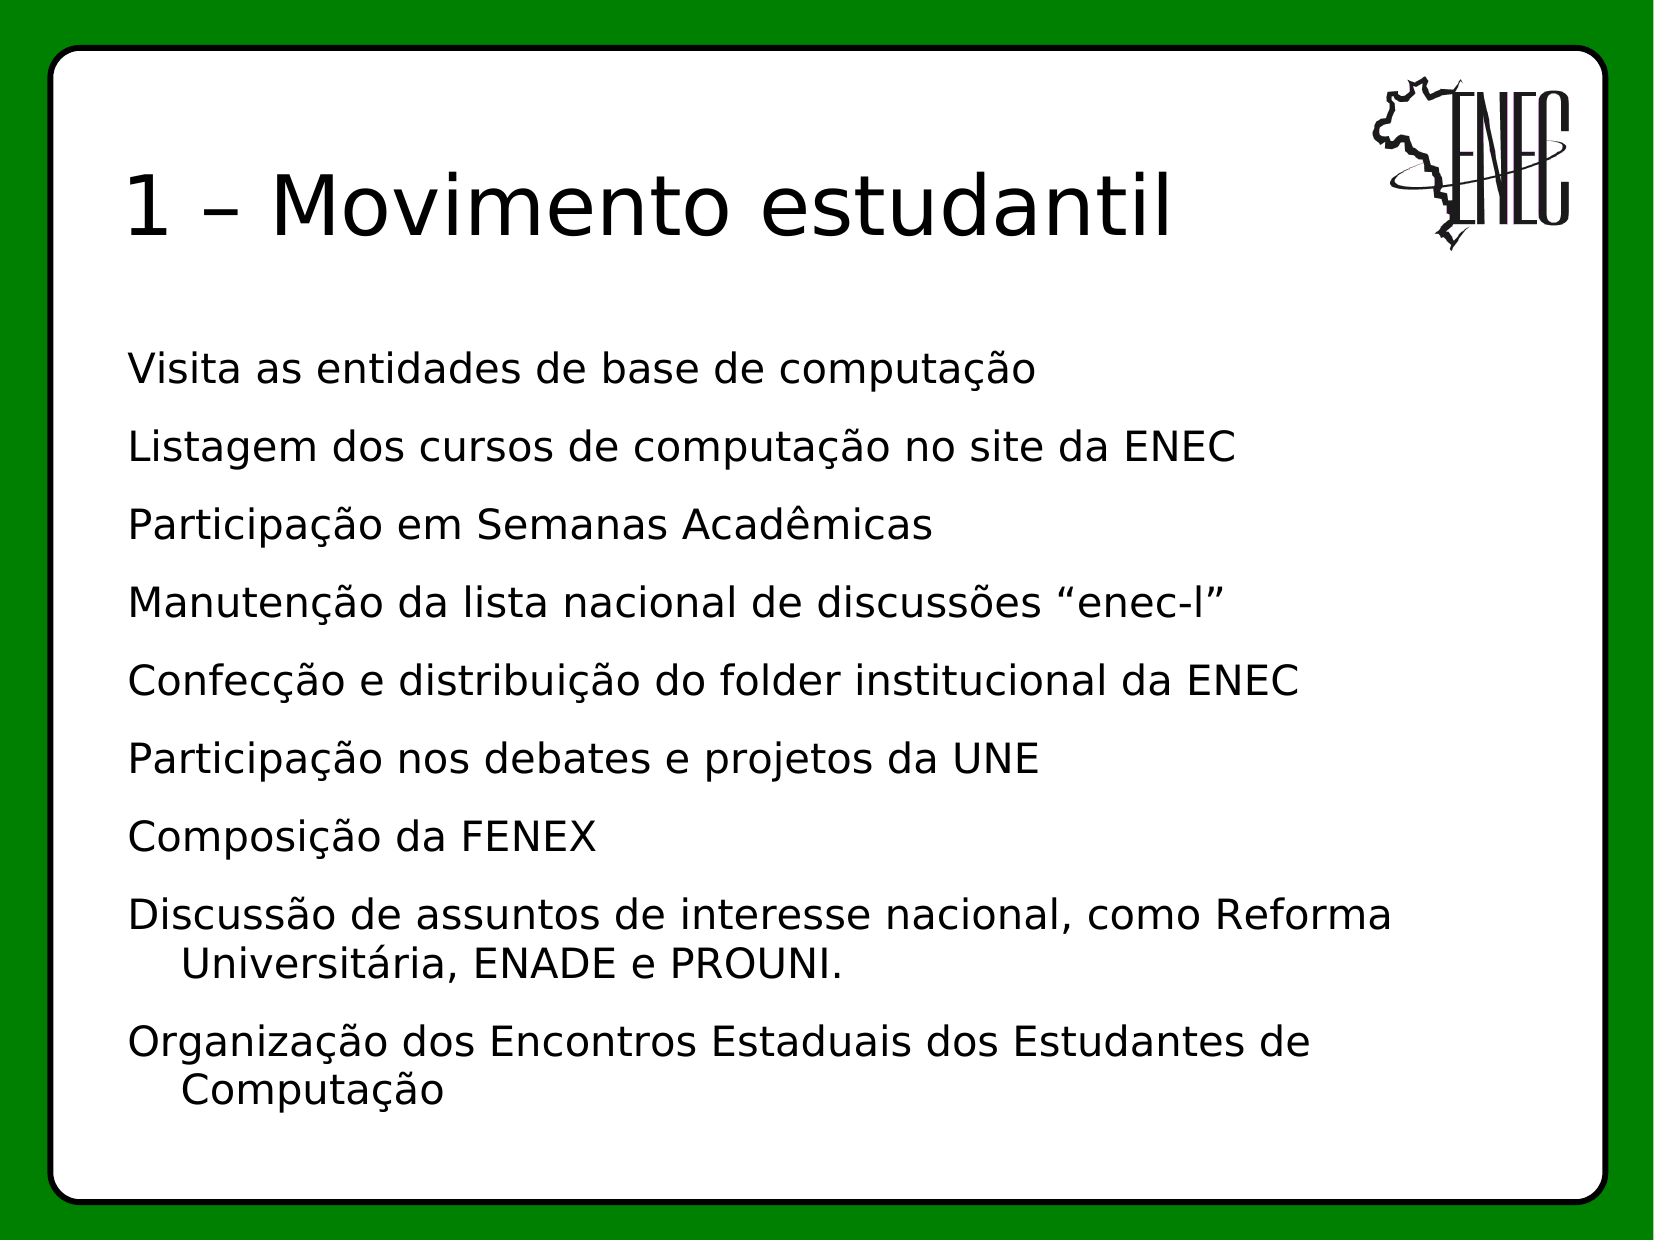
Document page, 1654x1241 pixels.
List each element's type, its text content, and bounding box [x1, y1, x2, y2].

title 1 – Movimento estudantil [121, 102, 1534, 311]
list Visita as entidades de base de computação Listagem dos cursos de computação no site da ENEC Participação em Semanas Acadêmicas Manutenção da lista nacional de discussões “enec-l” Confecção e distribuição do folder institucional da ENEC Participação nos debates e projetos da UNE Composição da FENEX Discussão de assuntos de interesse nacional, como Reforma Universitária, ENADE e PROUNI. Organização dos Encontros Estaduais dos Estudantes de Computação [109, 344, 1512, 1127]
picture [1367, 71, 1575, 273]
